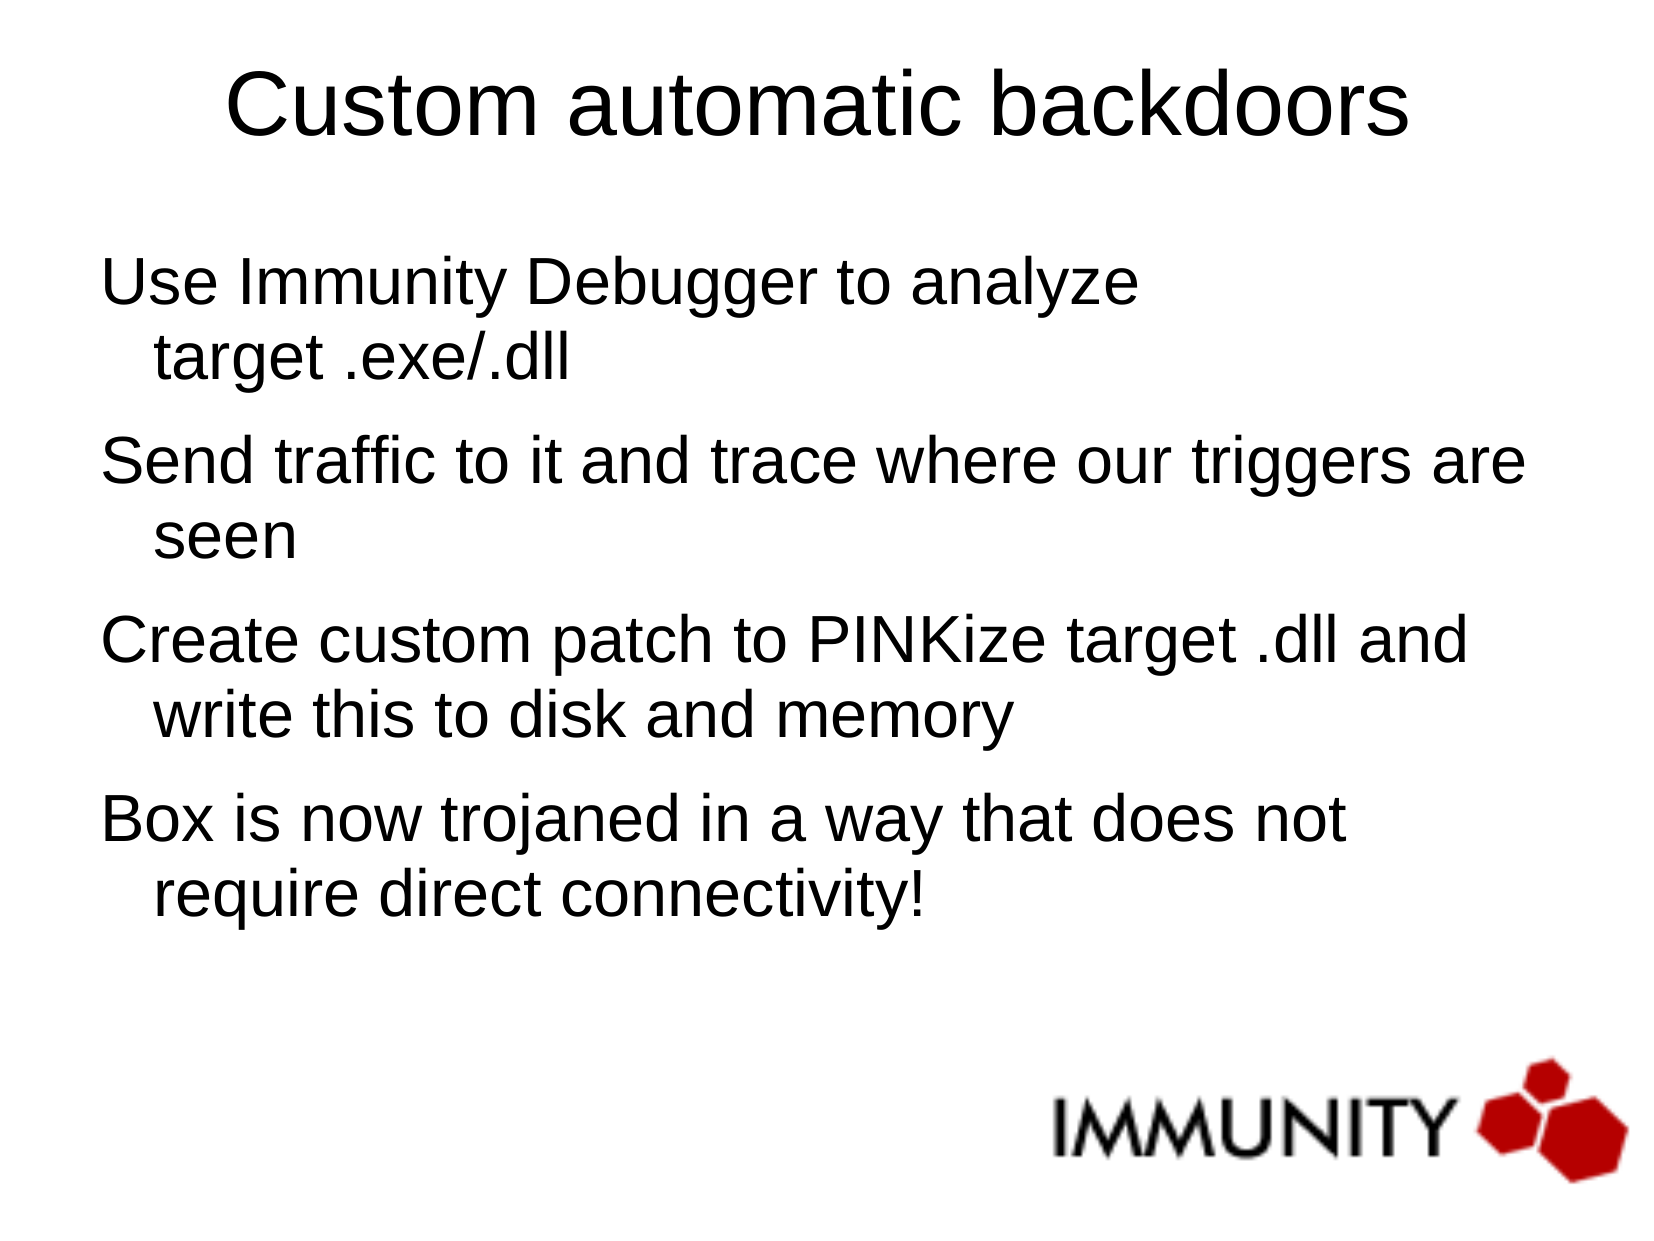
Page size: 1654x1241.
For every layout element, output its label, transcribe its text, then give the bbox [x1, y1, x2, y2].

picture [1006, 1017, 1654, 1241]
title Custom automatic backdoors [75, 0, 1564, 208]
list Use Immunity Debugger to analyze target .exe/.dll Send traffic to it and trace where our triggers are seen Create custom patch to PINKize target .dll and write this to disk and memory Box is now trojaned in a way that does not require direct connectivity! [82, 243, 1571, 1109]
